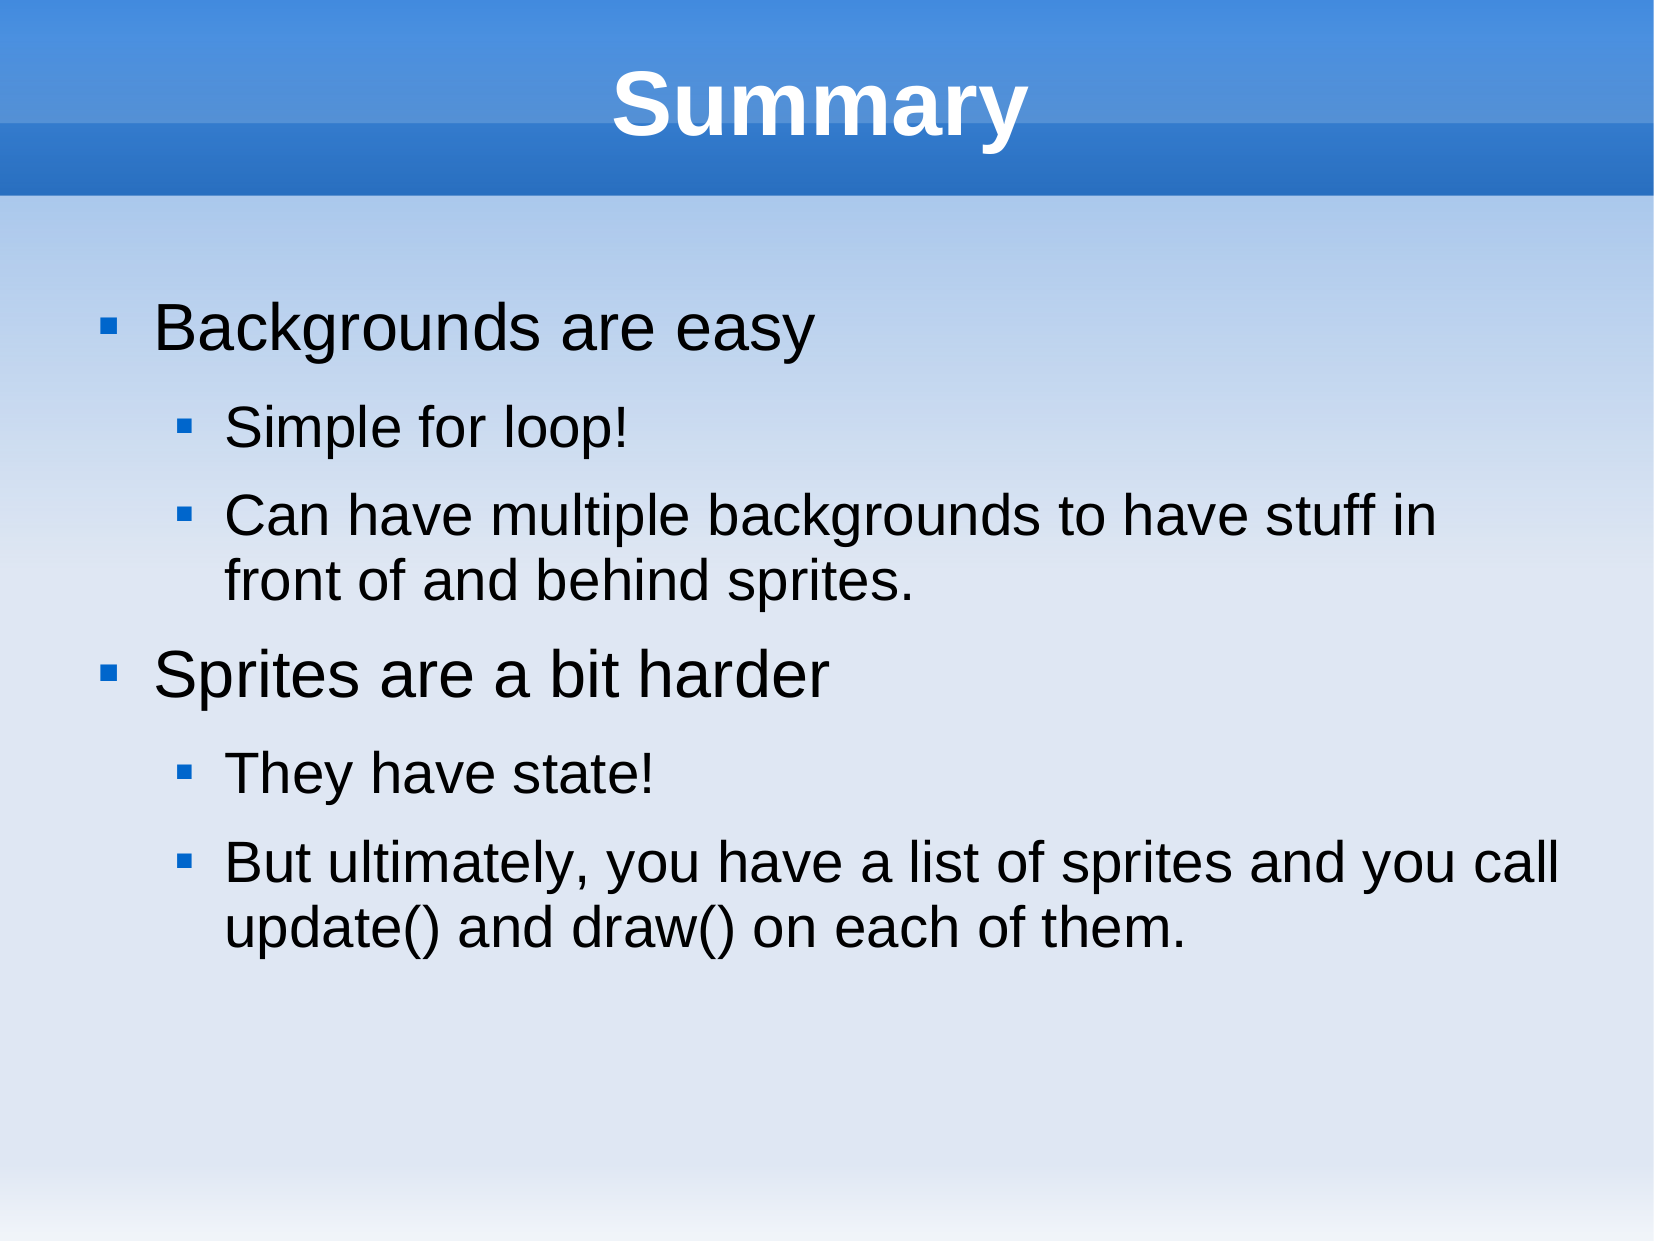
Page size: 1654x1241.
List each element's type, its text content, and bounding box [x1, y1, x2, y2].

picture [0, 0, 1654, 1241]
list Backgrounds are easy Simple for loop! Can have multiple backgrounds to have stuff in front of and behind sprites. Sprites are a bit harder They have state! But ultimately, you have a list of sprites and you call update() and draw() on each of them. [82, 290, 1571, 1109]
title Summary [76, 0, 1565, 208]
